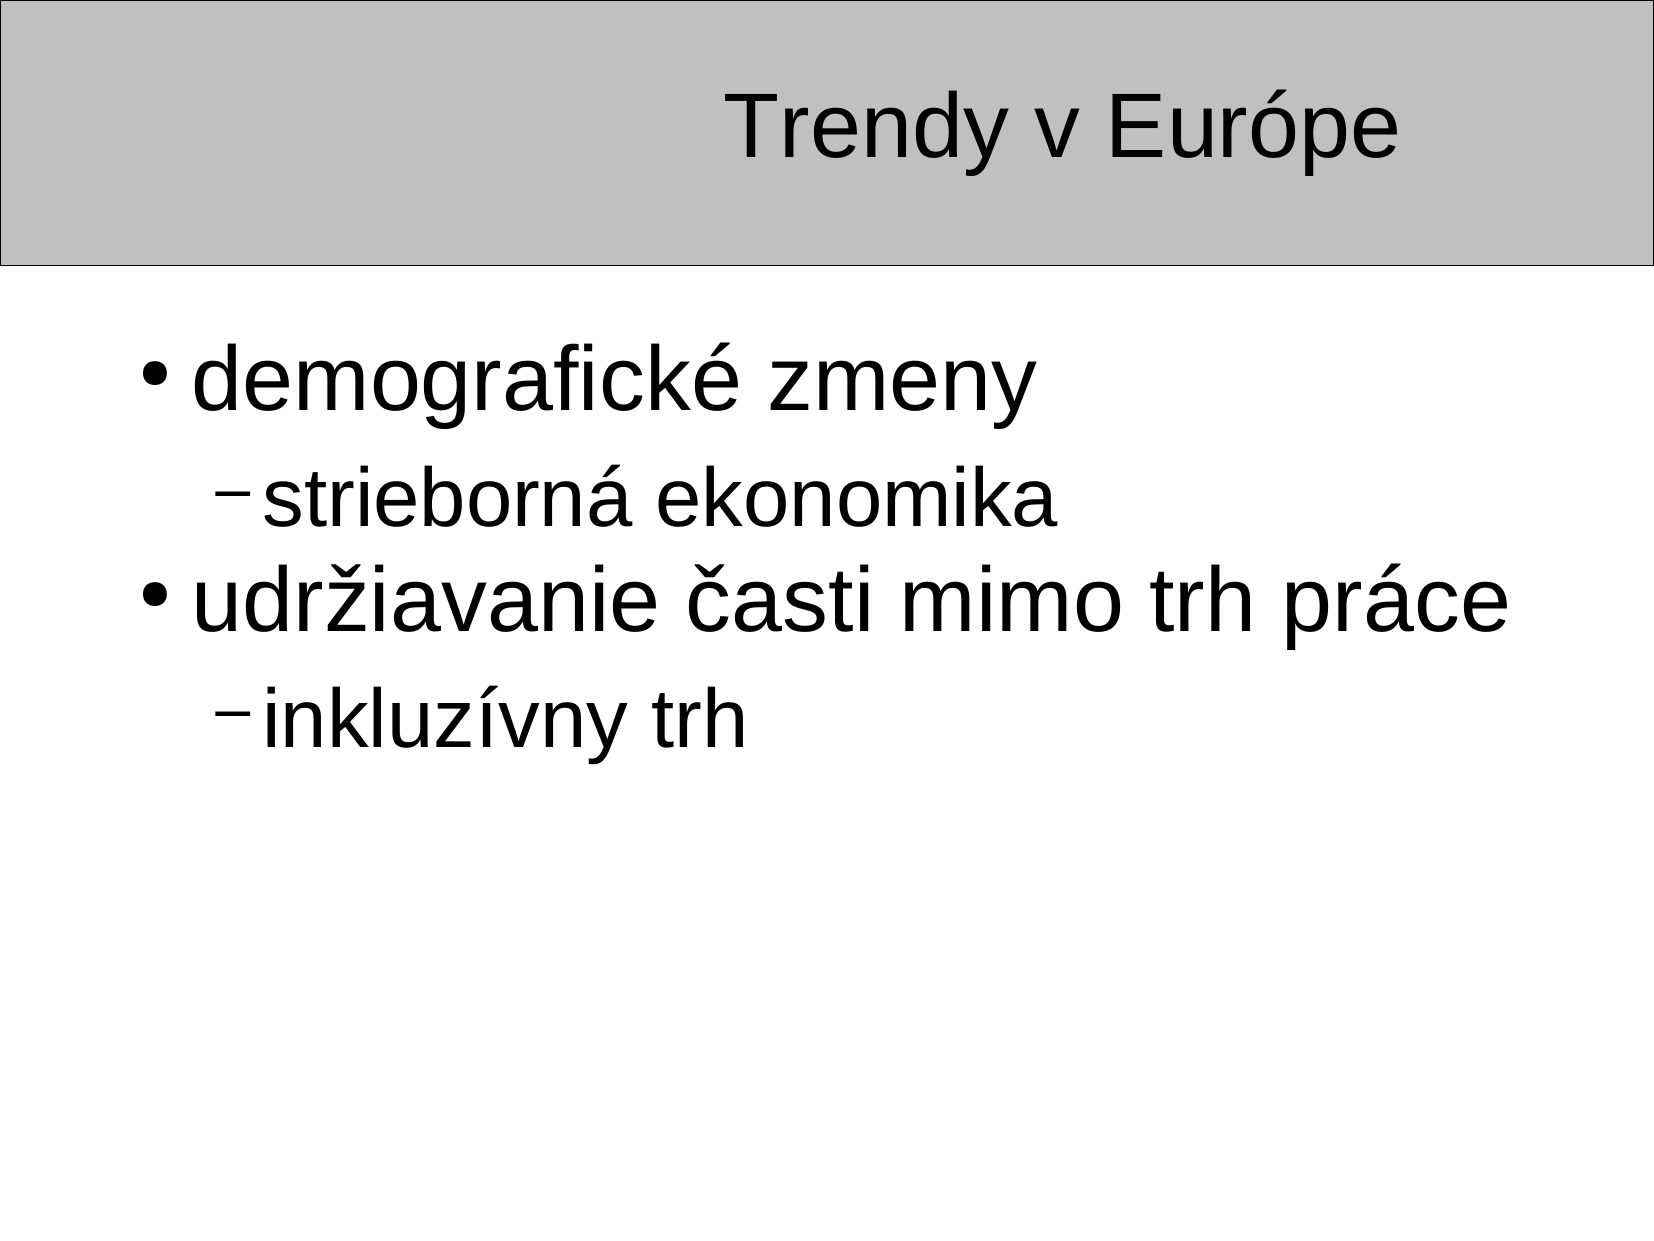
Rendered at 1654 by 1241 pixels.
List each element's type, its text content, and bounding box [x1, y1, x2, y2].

title Trendy v Európe [561, 37, 1565, 229]
list demografické zmeny strieborná ekonomika udržiavanie časti mimo trh práce inkluzívny trh [121, 344, 1533, 1112]
